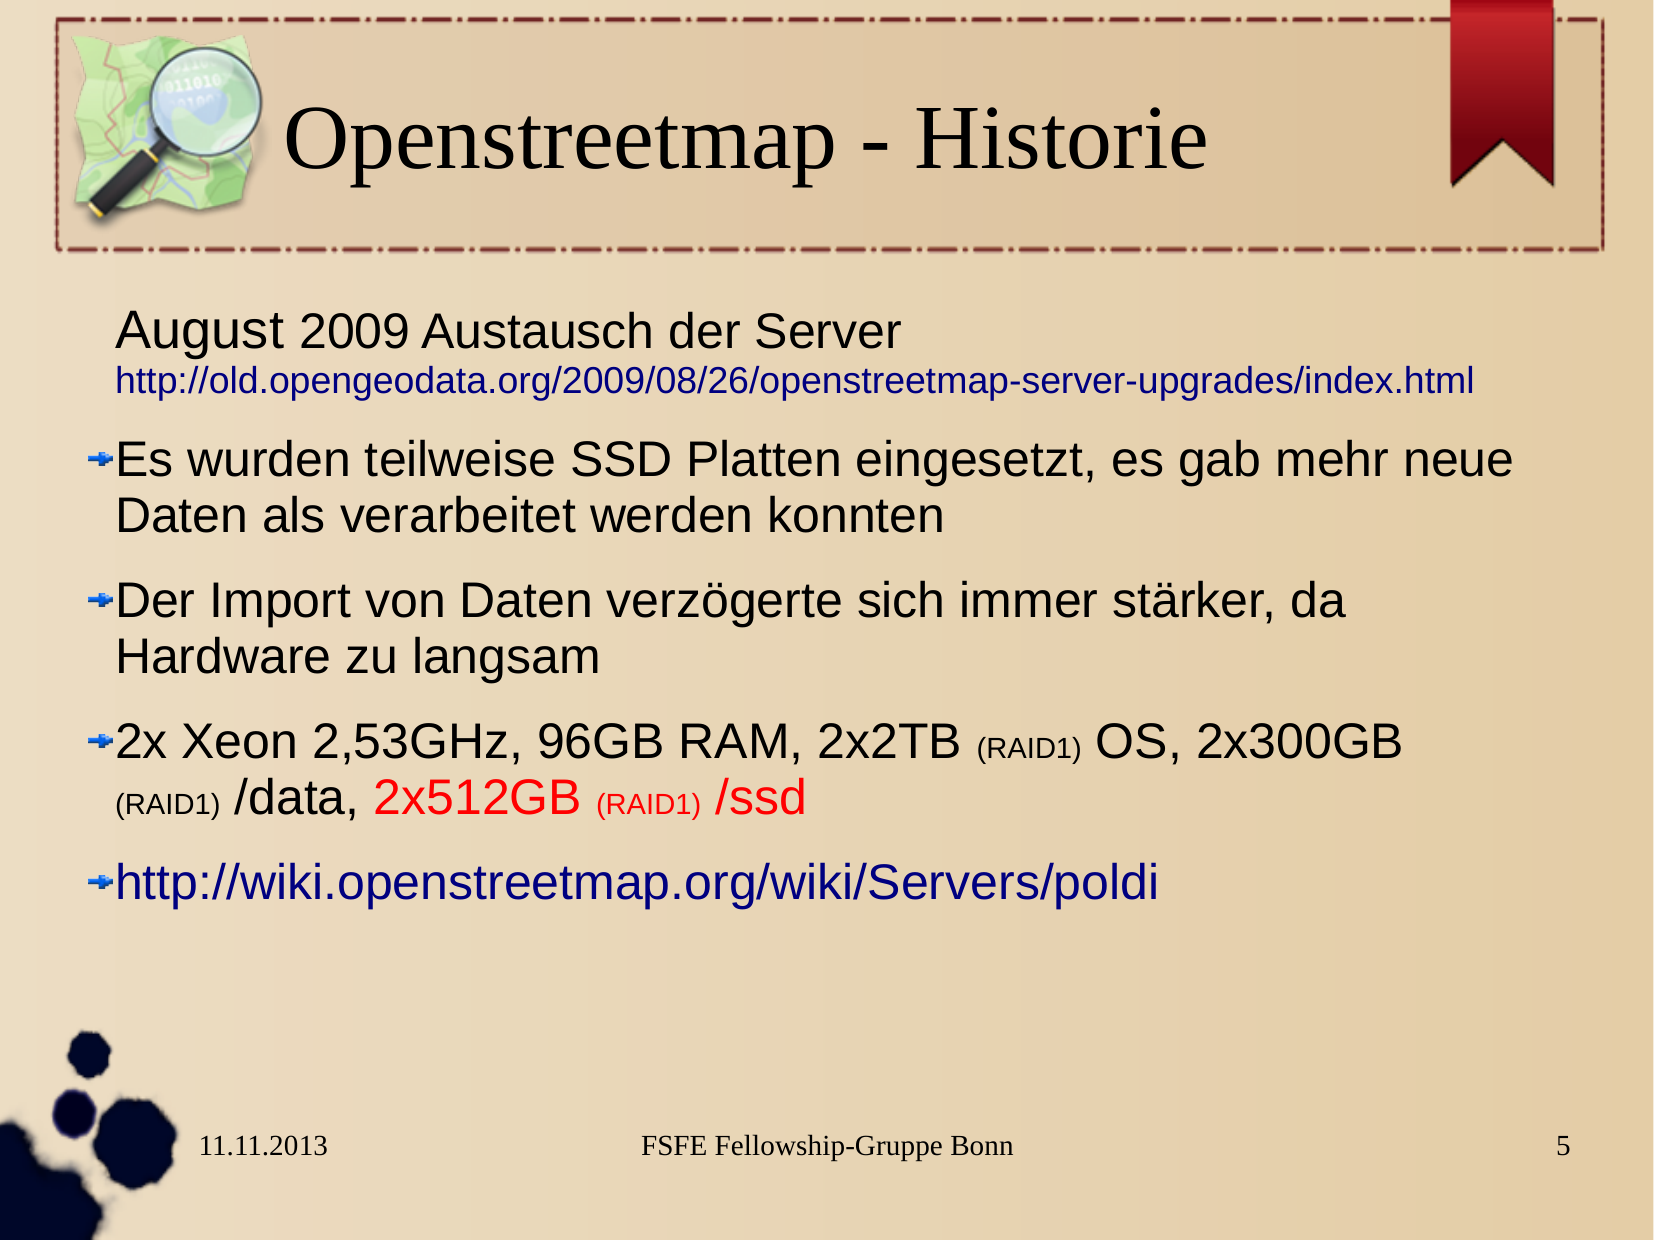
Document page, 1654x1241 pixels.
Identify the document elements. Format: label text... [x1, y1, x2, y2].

picture [0, 0, 1654, 1240]
title Openstreetmap - Historie [272, 47, 1412, 229]
list August 2009 Austausch der Server http://old.opengeodata.org/2009/08/26/openstreetmap-server-upgrades/index.html Es wurden teilweise SSD Platten eingesetzt, es gab mehr neue Daten als verarbeitet werden konnten Der Import von Daten verzögerte sich immer stärker, da Hardware zu langsam 2x Xeon 2,53GHz, 96GB RAM, 2x2TB (RAID1) OS, 2x300GB (RAID1) /data, 2x512GB (RAID1) /ssd http://wiki.openstreetmap.org/wiki/Servers/poldi [82, 299, 1571, 1019]
